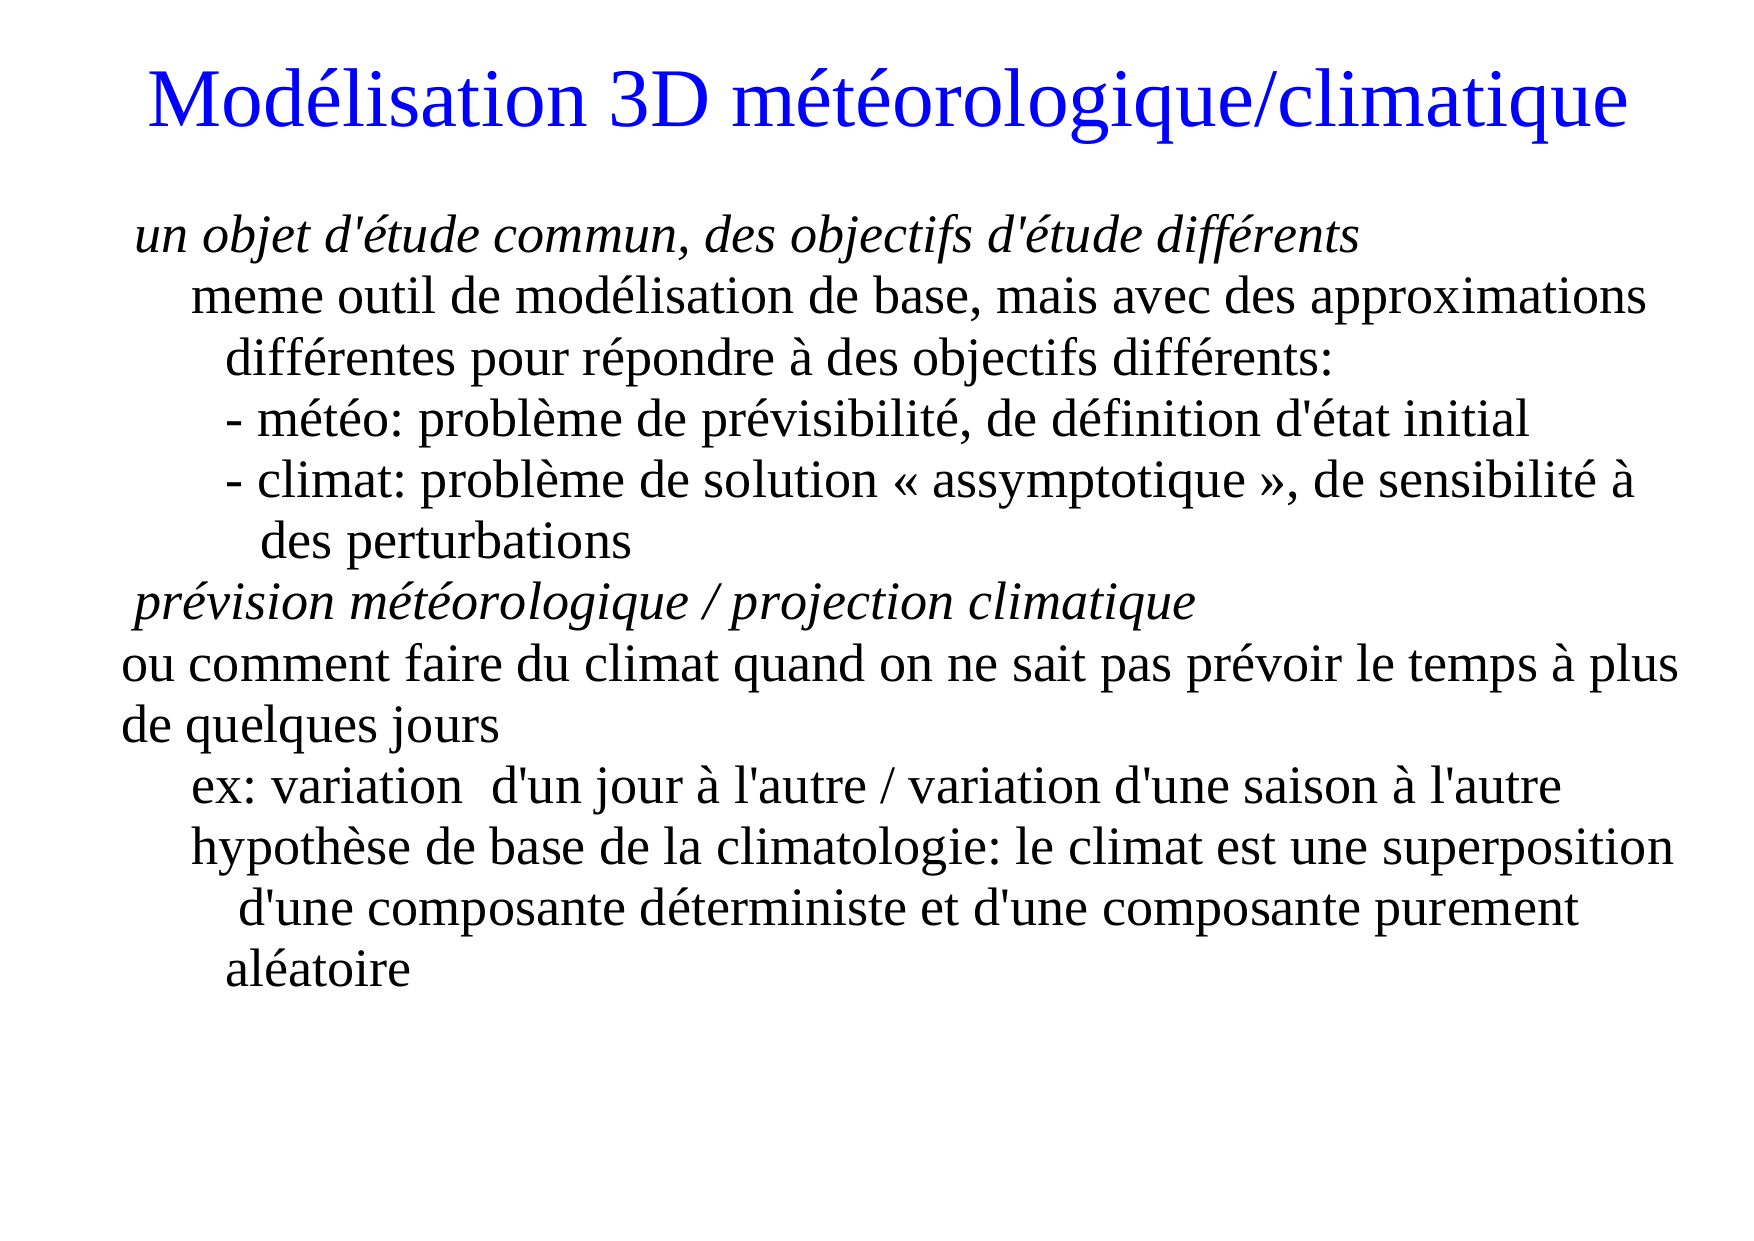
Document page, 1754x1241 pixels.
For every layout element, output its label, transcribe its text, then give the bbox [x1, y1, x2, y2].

text_box un objet d'étude commun, des objectifs d'étude différents meme outil de modélisation de base, mais avec des approximations différentes pour répondre à des objectifs différents: - météo: problème de prévisibilité, de définition d'état initial - climat: problème de solution « assymptotique », de sensibilité à des perturbations prévision météorologique / projection climatique ou comment faire du climat quand on ne sait pas prévoir le temps à plus de quelques jours ex: variation d'un jour à l'autre / variation d'une saison à l'autre hypothèse de base de la climatologie: le climat est une superposition d'une composante déterministe et d'une composante purement aléatoire [121, 194, 1687, 1060]
text_box Modélisation 3D météorologique/climatique [65, 44, 1713, 152]
